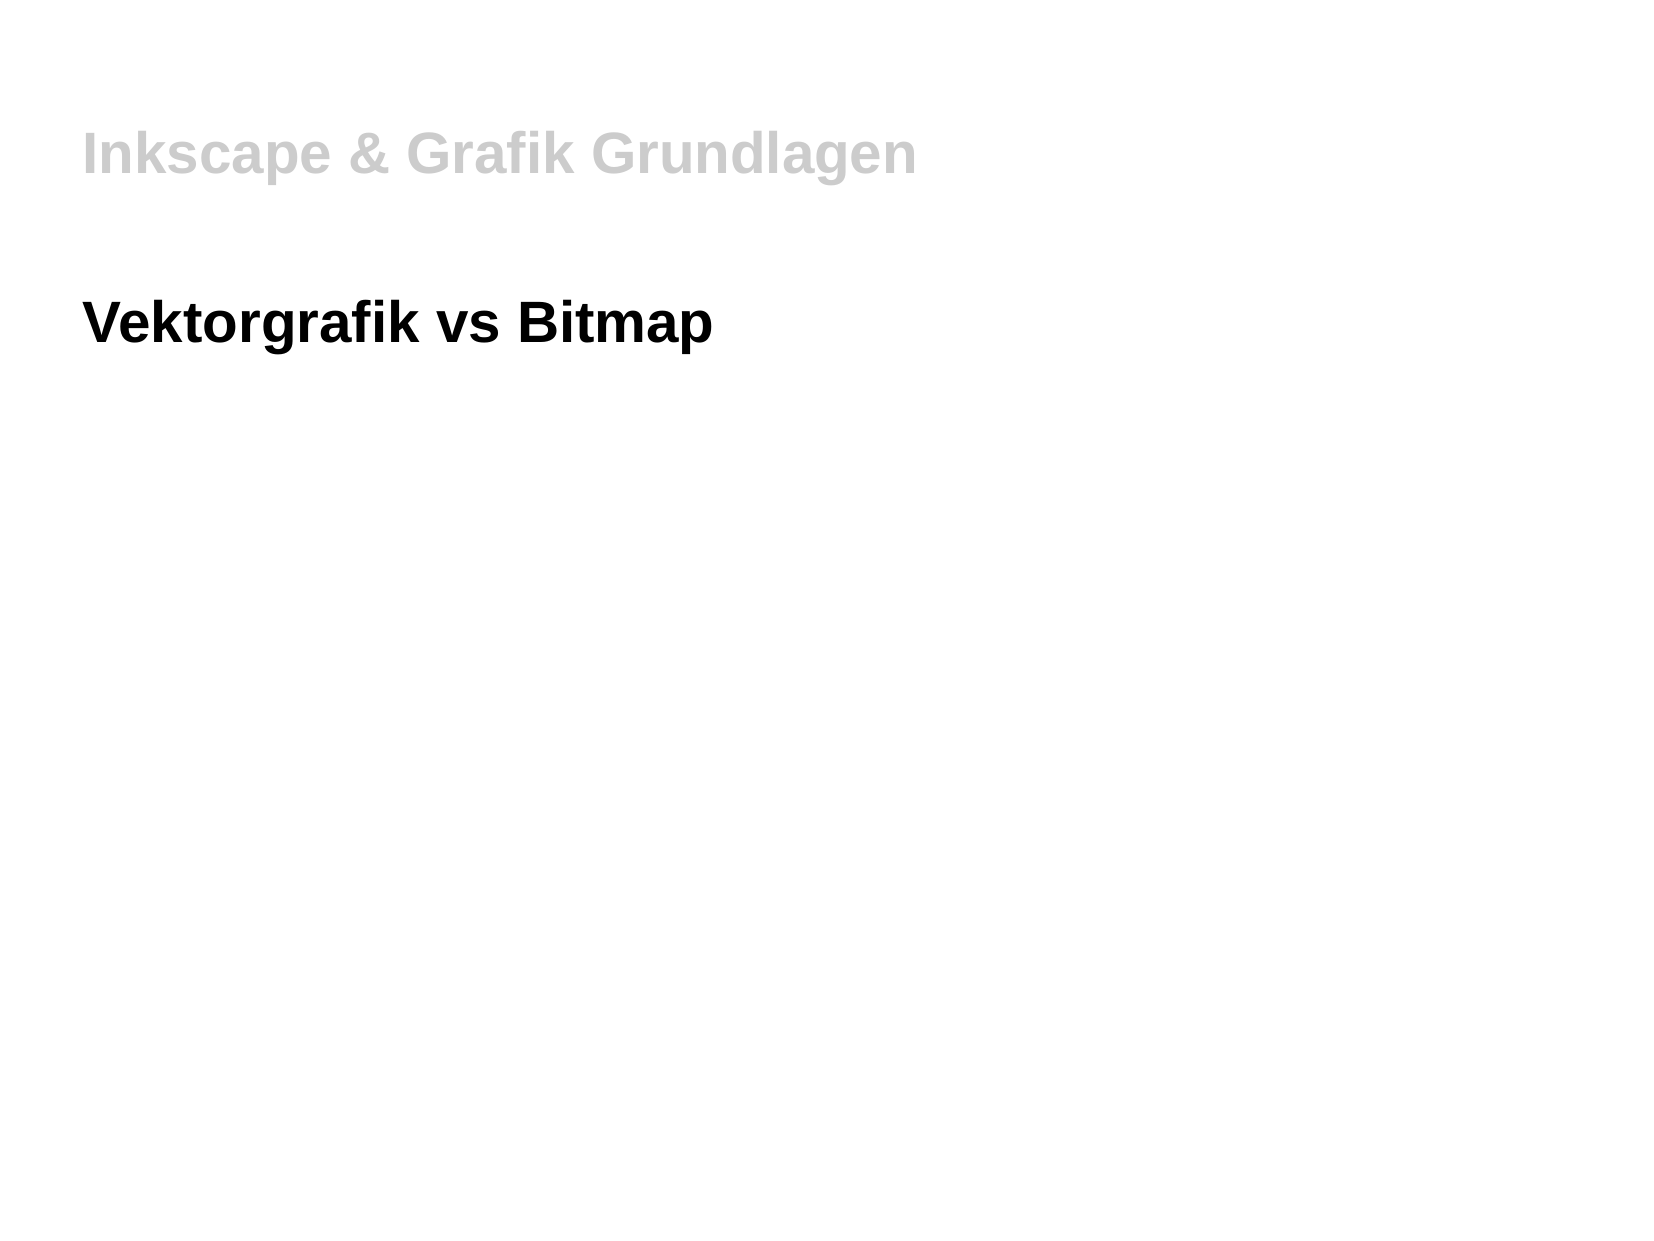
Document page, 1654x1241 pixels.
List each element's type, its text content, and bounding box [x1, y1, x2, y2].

title Inkscape & Grafik Grundlagen [82, 49, 1571, 257]
list Vektorgrafik vs Bitmap [82, 290, 1571, 1094]
